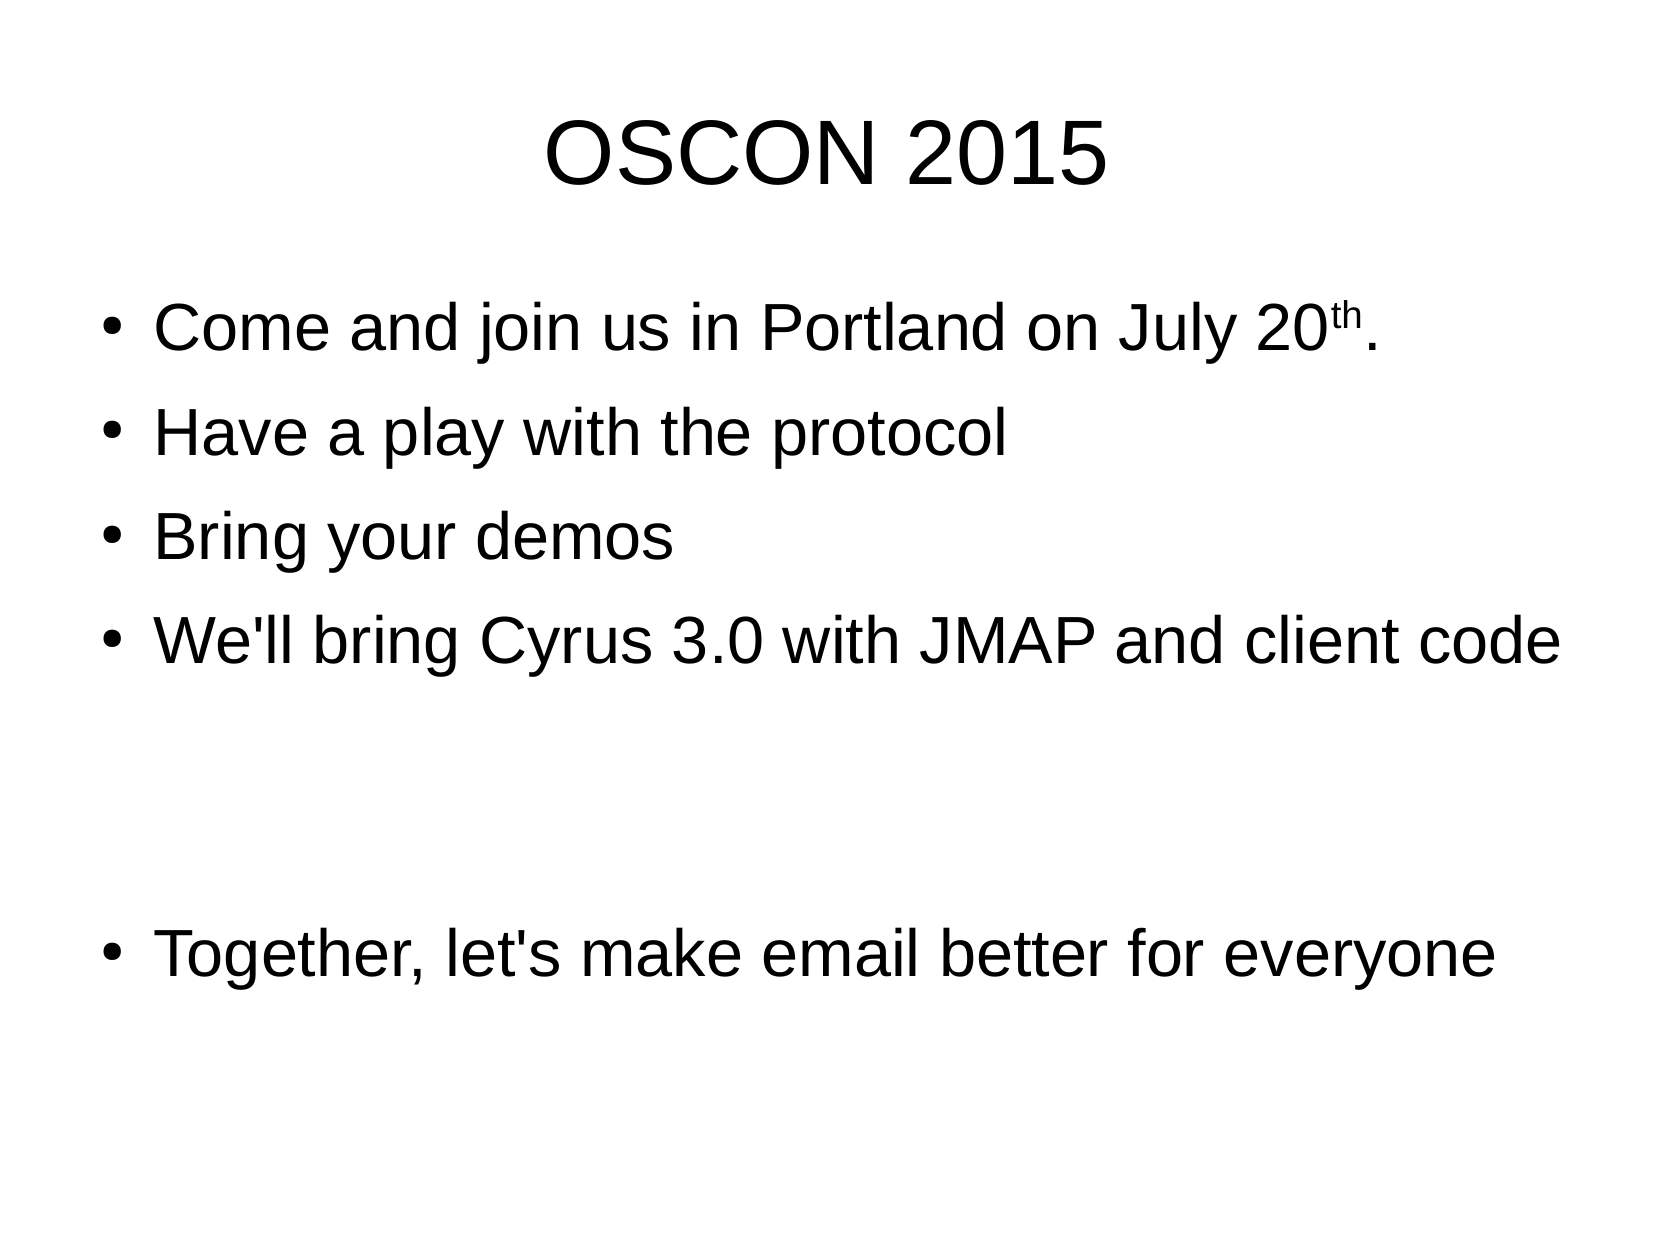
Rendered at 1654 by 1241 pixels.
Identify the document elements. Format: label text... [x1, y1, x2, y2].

list Come and join us in Portland on July 20th. Have a play with the protocol Bring your demos We'll bring Cyrus 3.0 with JMAP and client code Together, let's make email better for everyone [82, 290, 1571, 1010]
title OSCON 2015 [82, 49, 1571, 257]
